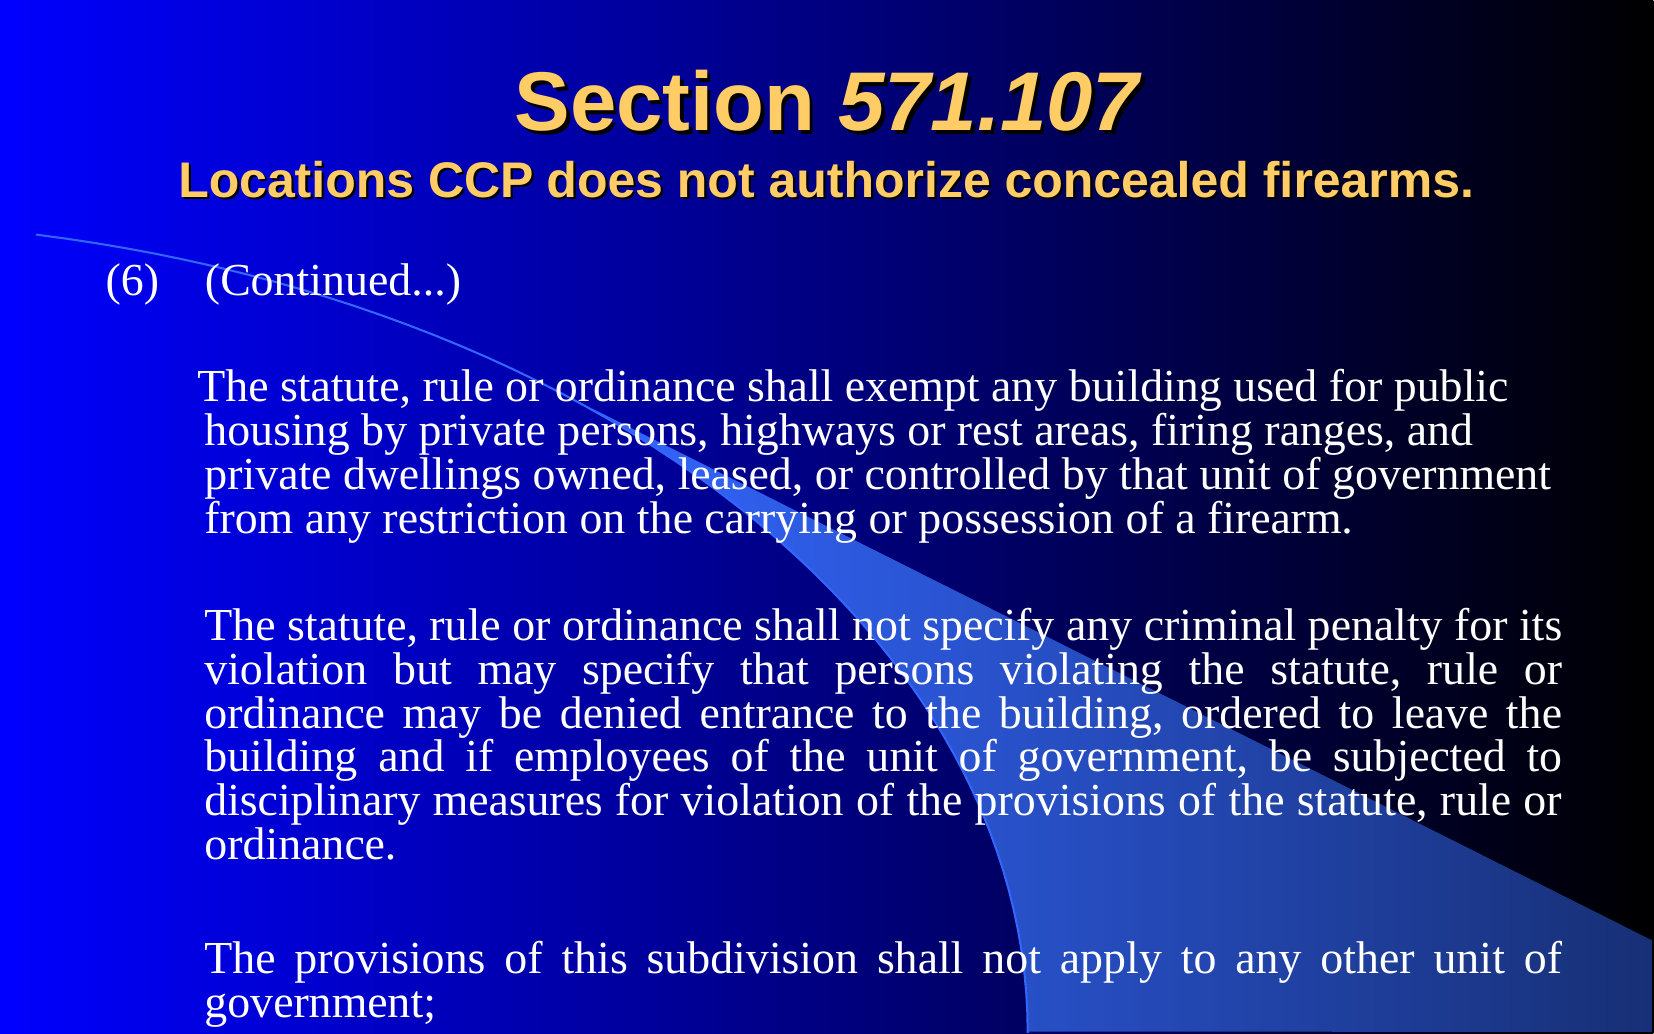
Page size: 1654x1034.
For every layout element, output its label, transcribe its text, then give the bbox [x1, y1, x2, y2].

list (6) (Continued...) The statute, rule or ordinance shall exempt any building used for public housing by private persons, highways or rest areas, firing ranges, and private dwellings owned, leased, or controlled by that unit of government from any restriction on the carrying or possession of a firearm. The statute, rule or ordinance shall not specify any criminal penalty for its violation but may specify that persons violating the statute, rule or ordinance may be denied entrance to the building, ordered to leave the building and if employees of the unit of government, be subjected to disciplinary measures for violation of the provisions of the statute, rule or ordinance. The provisions of this subdivision shall not apply to any other unit of government; [90, 252, 1579, 1034]
title Section 571.107 Locations CCP does not authorize concealed firearms. [82, 39, 1571, 216]
